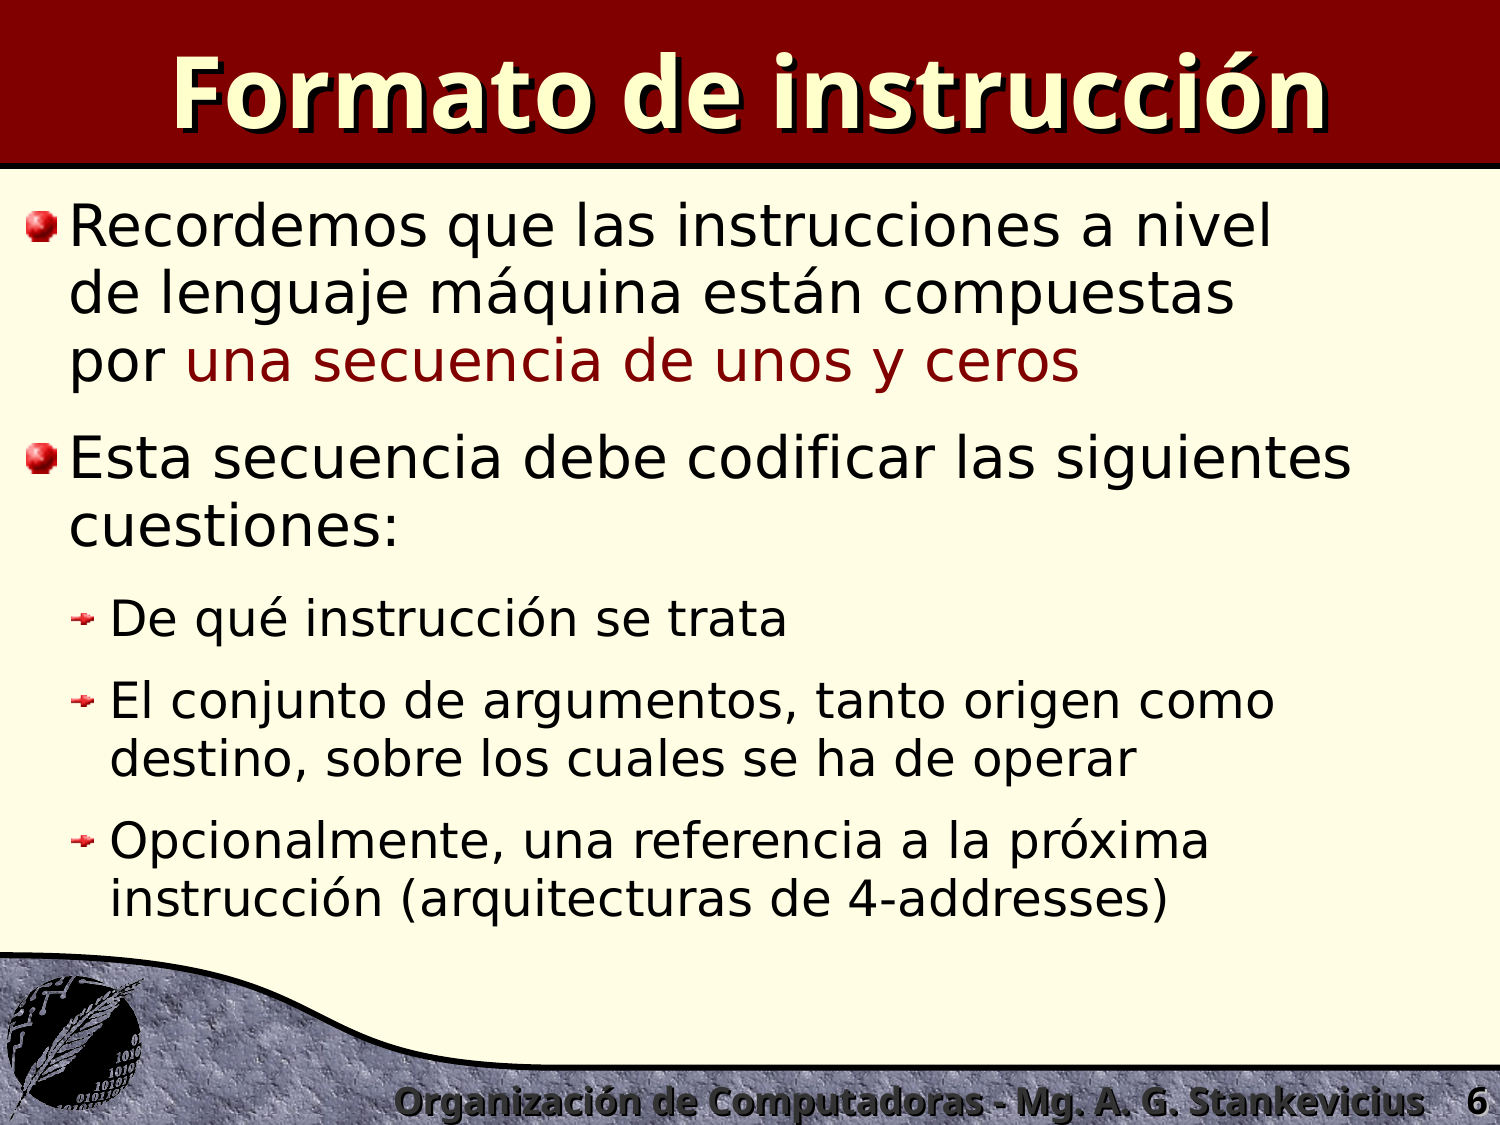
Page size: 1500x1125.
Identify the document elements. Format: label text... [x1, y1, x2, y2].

picture [1058, 1100, 1065, 1110]
picture [0, 959, 1500, 1125]
list Recordemos que las instrucciones a nivel de lenguaje máquina están compuestas por una secuencia de unos y ceros Esta secuencia debe codificar las siguientes cuestiones: De qué instrucción se trata El conjunto de argumentos, tanto origen como destino, sobre los cuales se ha de operar Opcionalmente, una referencia a la próxima instrucción (arquitecturas de 4-addresses) [11, 192, 1486, 935]
picture [802, 1100, 806, 1110]
picture [448, 1100, 455, 1110]
title Formato de instrucción [15, 5, 1485, 160]
